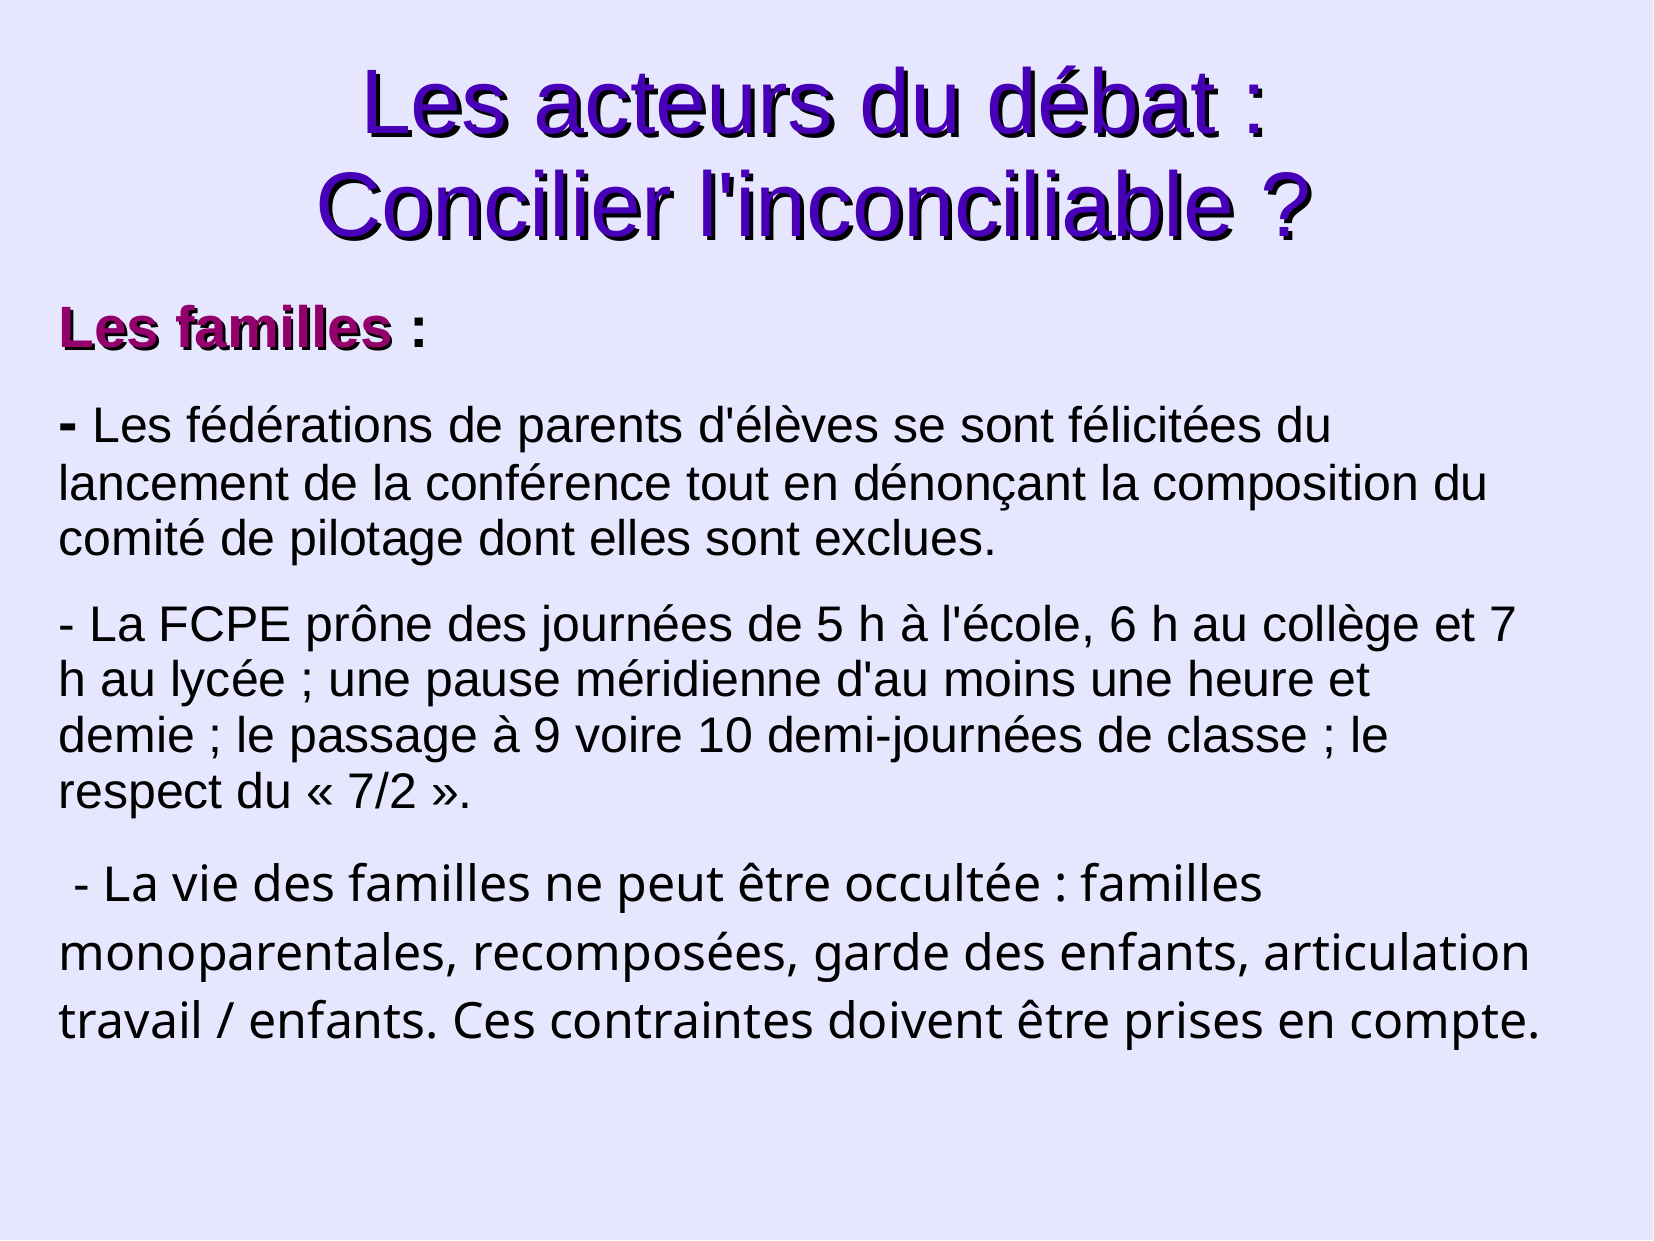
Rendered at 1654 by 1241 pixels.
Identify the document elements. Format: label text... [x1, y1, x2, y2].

list Les familles : - Les fédérations de parents d'élèves se sont félicitées du lancement de la conférence tout en dénonçant la composition du comité de pilotage dont elles sont exclues. - La FCPE prône des journées de 5 h à l'école, 6 h au collège et 7 h au lycée ; une pause méridienne d'au moins une heure et demie ; le passage à 9 voire 10 demi-journées de classe ; le respect du « 7/2 ». - La vie des familles ne peut être occultée : familles monoparentales, recomposées, garde des enfants, articulation travail / enfants. Ces contraintes doivent être prises en compte. [59, 295, 1548, 1093]
title Les acteurs du débat : Concilier l'inconciliable ? [82, 50, 1571, 256]
